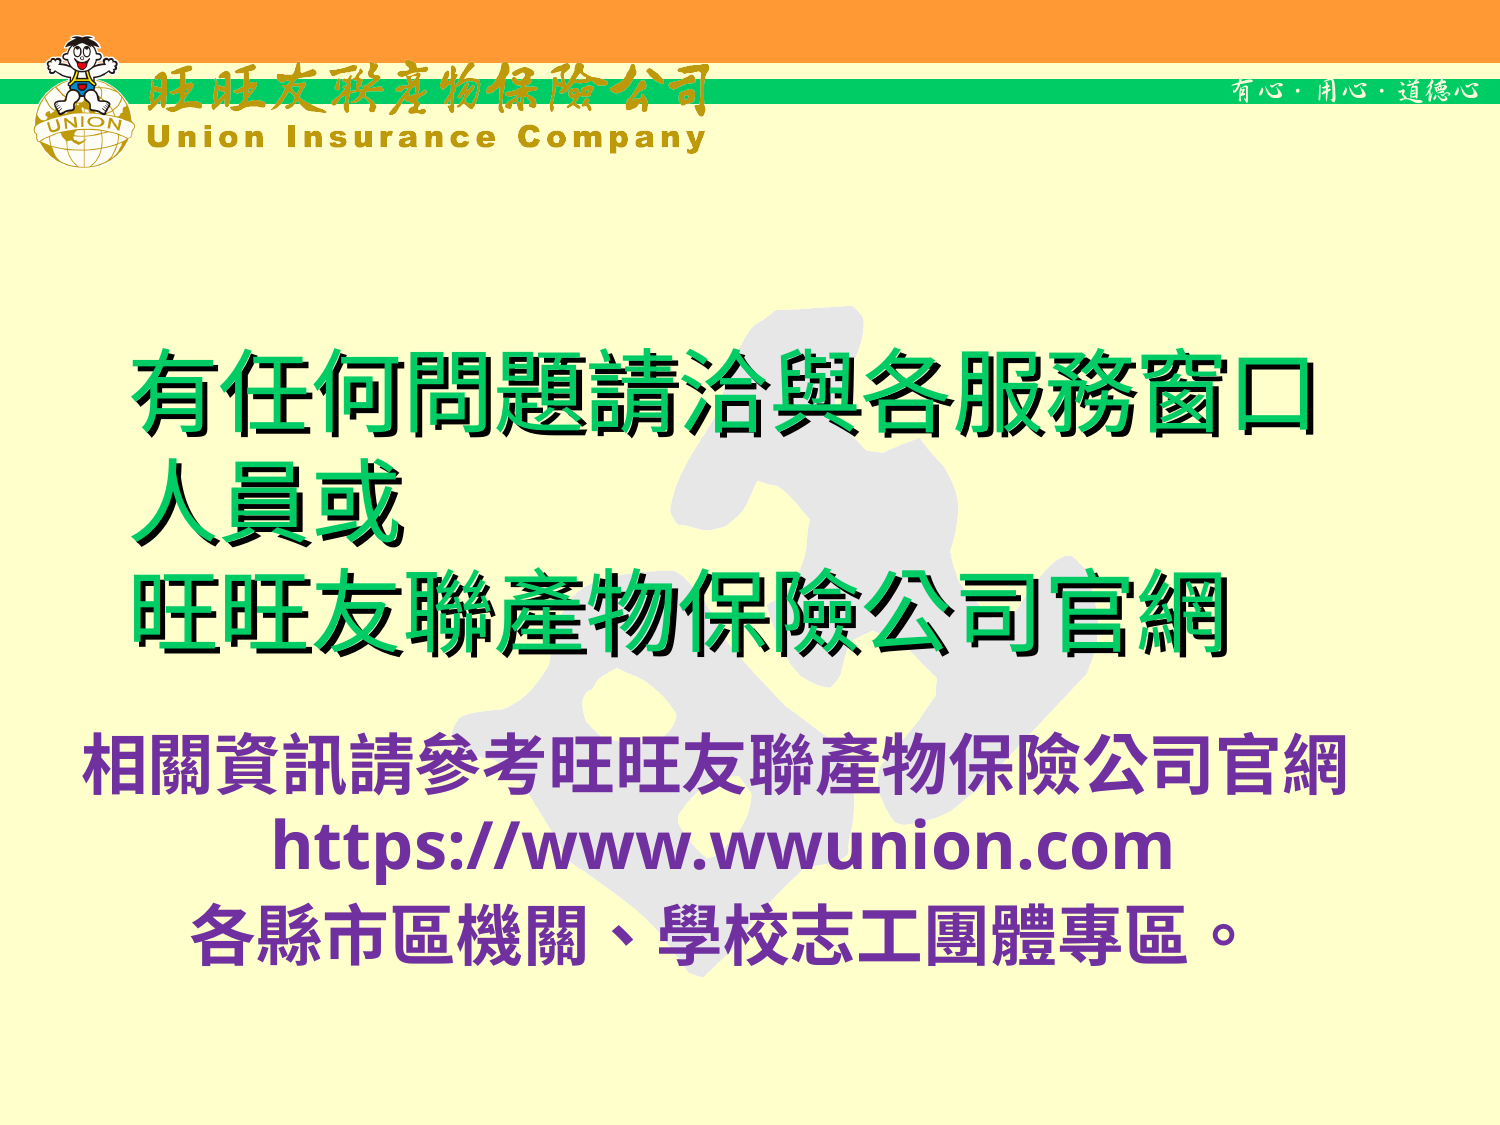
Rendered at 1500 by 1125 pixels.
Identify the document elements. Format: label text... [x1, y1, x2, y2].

title 有任何問題請洽與各服務窗口人員或 旺旺友聯產物保險公司官網 [112, 326, 1400, 653]
text_box 相關資訊請參考旺旺友聯產物保險公司官網https://www.wwunion.com 各縣市區機關、學校志工團體專區。 [0, 715, 1447, 981]
